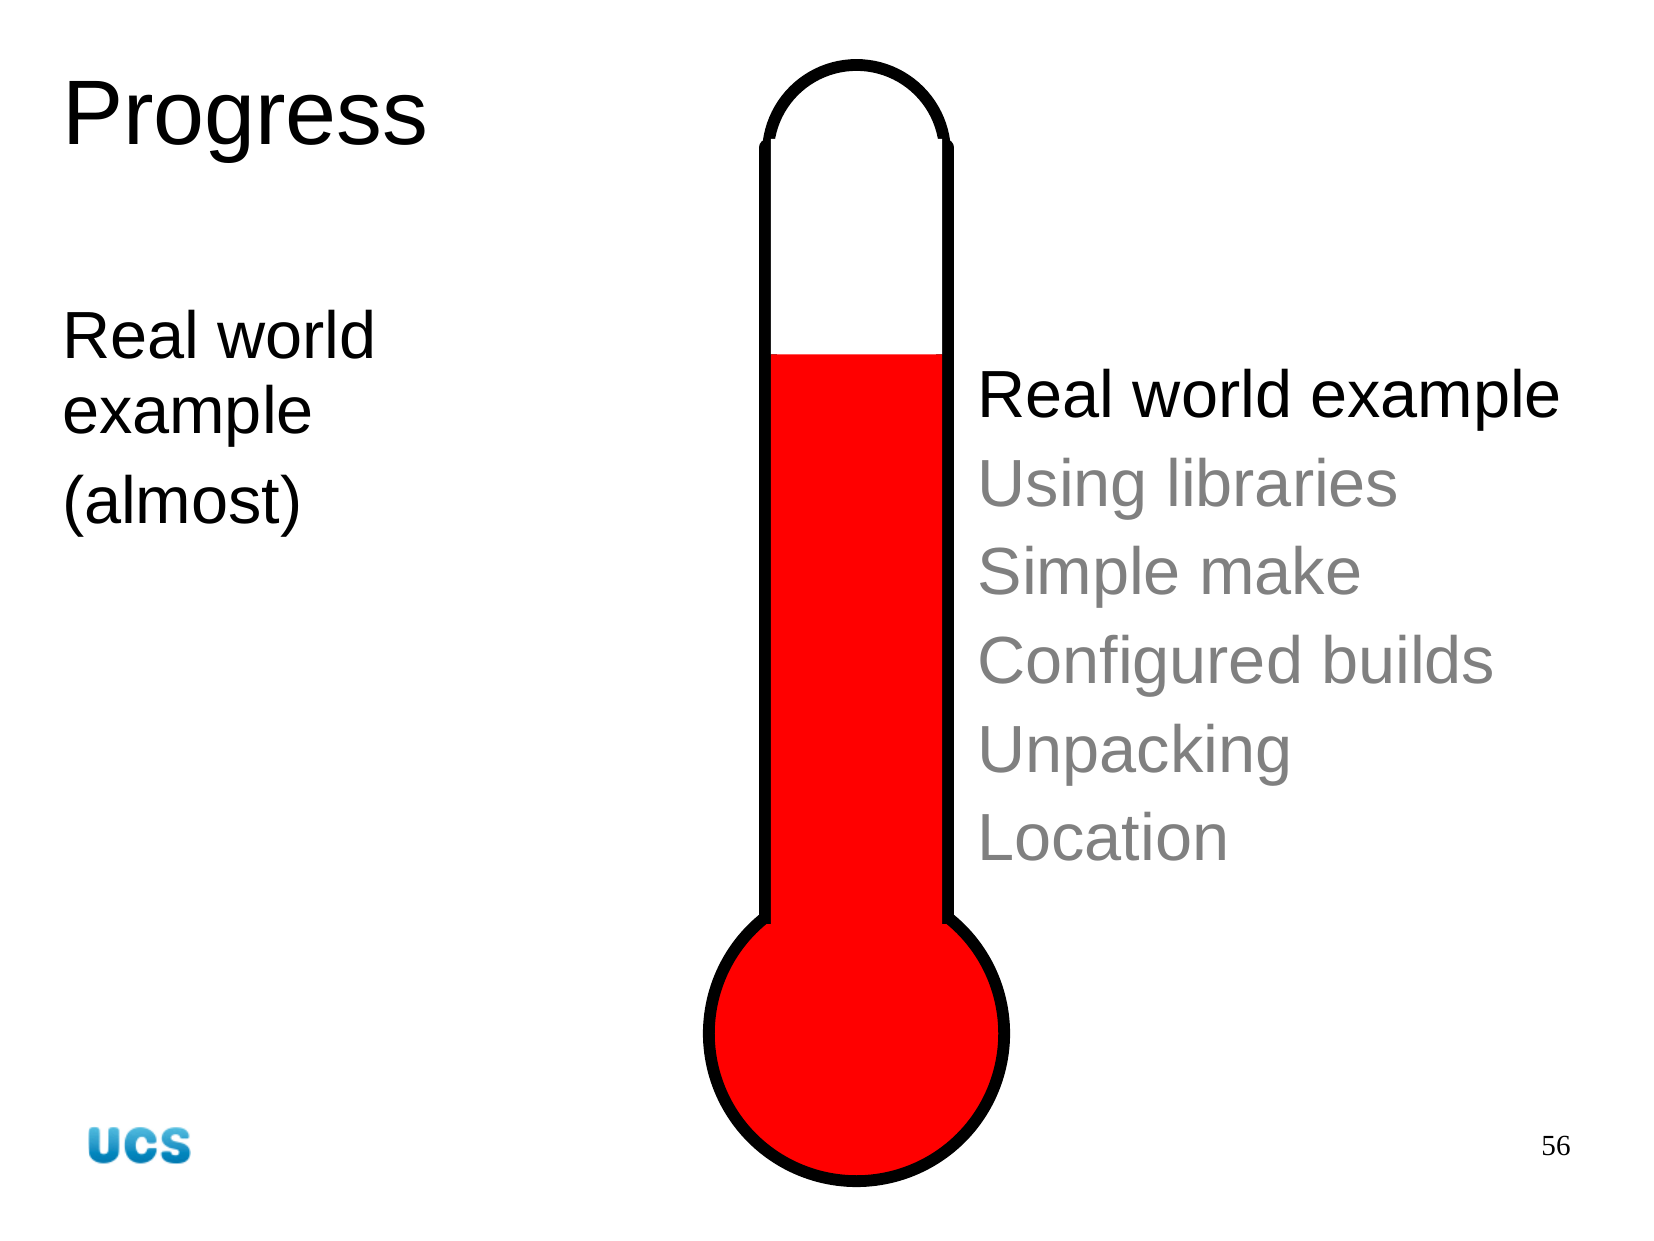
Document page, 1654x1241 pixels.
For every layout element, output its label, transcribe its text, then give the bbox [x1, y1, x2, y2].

text_box Simple make [974, 531, 1367, 613]
picture [88, 1126, 191, 1165]
text_box (almost) [59, 460, 307, 542]
text_box Location [974, 797, 1234, 878]
text_box [708, 138, 1005, 1182]
text_box Real world example [974, 354, 1568, 436]
text_box Unpacking [974, 708, 1297, 790]
text_box Configured builds [974, 620, 1502, 701]
text_box Real world example [59, 295, 381, 451]
text_box Progress [59, 59, 433, 168]
text_box Using libraries [974, 442, 1405, 524]
